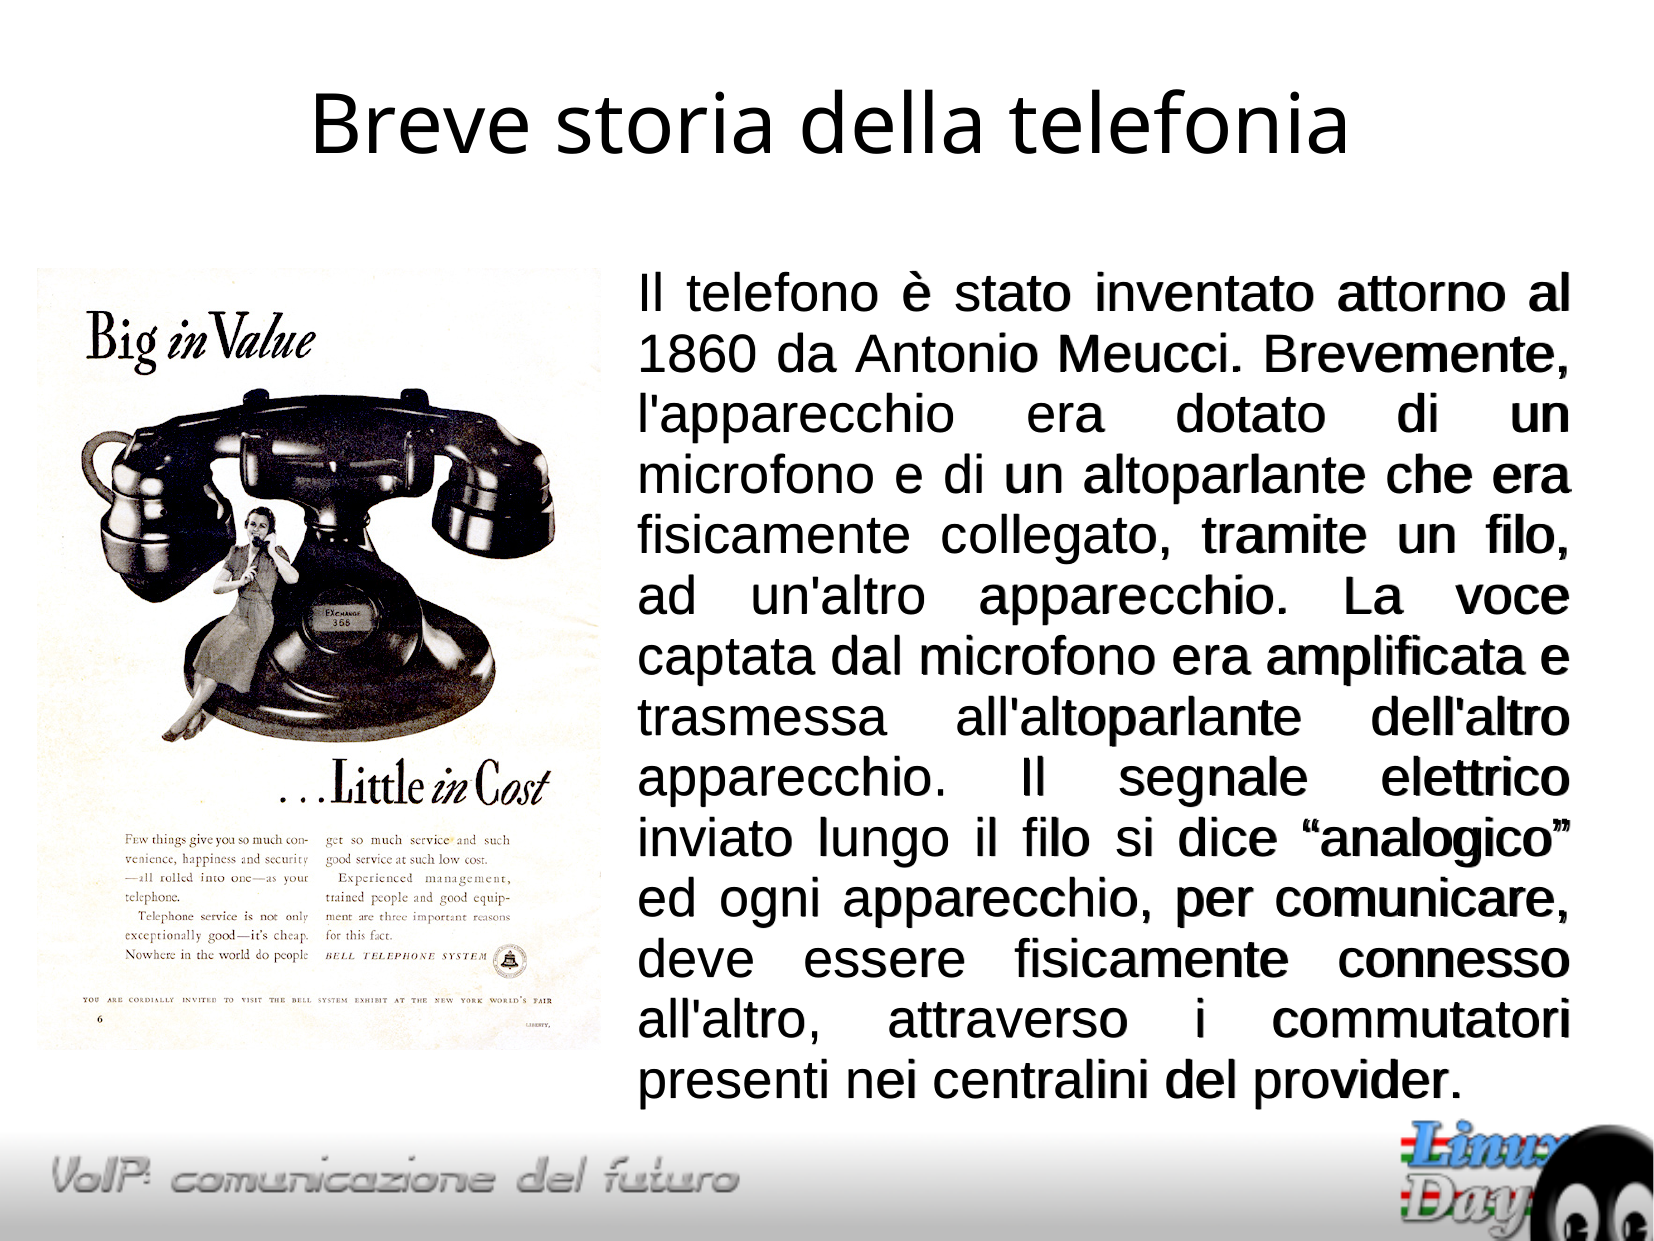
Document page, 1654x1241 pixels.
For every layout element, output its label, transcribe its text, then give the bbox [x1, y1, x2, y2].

picture [37, 268, 601, 1051]
title Breve storia della telefonia [86, 17, 1576, 226]
picture [0, 1115, 1654, 1241]
list Il telefono è stato inventato attorno al 1860 da Antonio Meucci. Brevemente, l'apparecchio era dotato di un microfono e di un altoparlante che era fisicamente collegato, tramite un filo, ad un'altro apparecchio. La voce captata dal microfono era amplificata e trasmessa all'altoparlante dell'altro apparecchio. Il segnale elettrico inviato lungo il filo si dice “analogico” ed ogni apparecchio, per comunicare, deve essere fisicamente connesso all'altro, attraverso i commutatori presenti nei centralini del provider. [637, 262, 1572, 1111]
